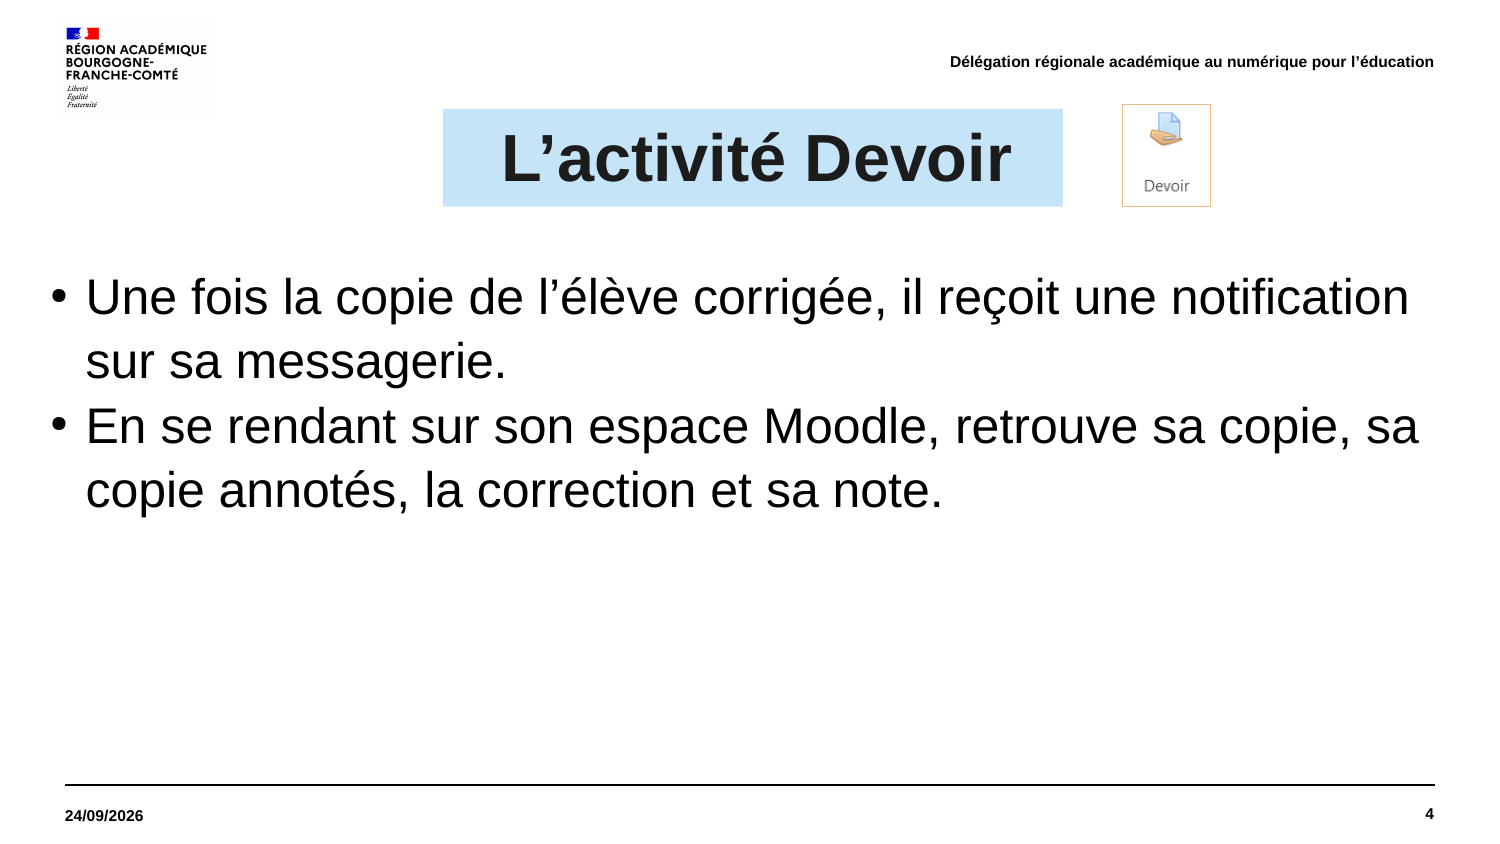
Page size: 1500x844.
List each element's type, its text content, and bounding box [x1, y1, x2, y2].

text_box Une fois la copie de l’élève corrigée, il reçoit une notification sur sa messagerie. En se rendant sur son espace Moodle, retrouve sa copie, sa copie annotés, la correction et sa note. [35, 253, 1483, 654]
text_box <numéro> [1213, 784, 1435, 843]
text_box Délégation régionale académique au numérique pour l’éducation [944, 32, 1435, 91]
text_box 23/04/2023 [64, 787, 245, 843]
picture [1122, 104, 1211, 207]
text_box L’activité Devoir [442, 108, 1063, 207]
picture [55, 16, 218, 119]
